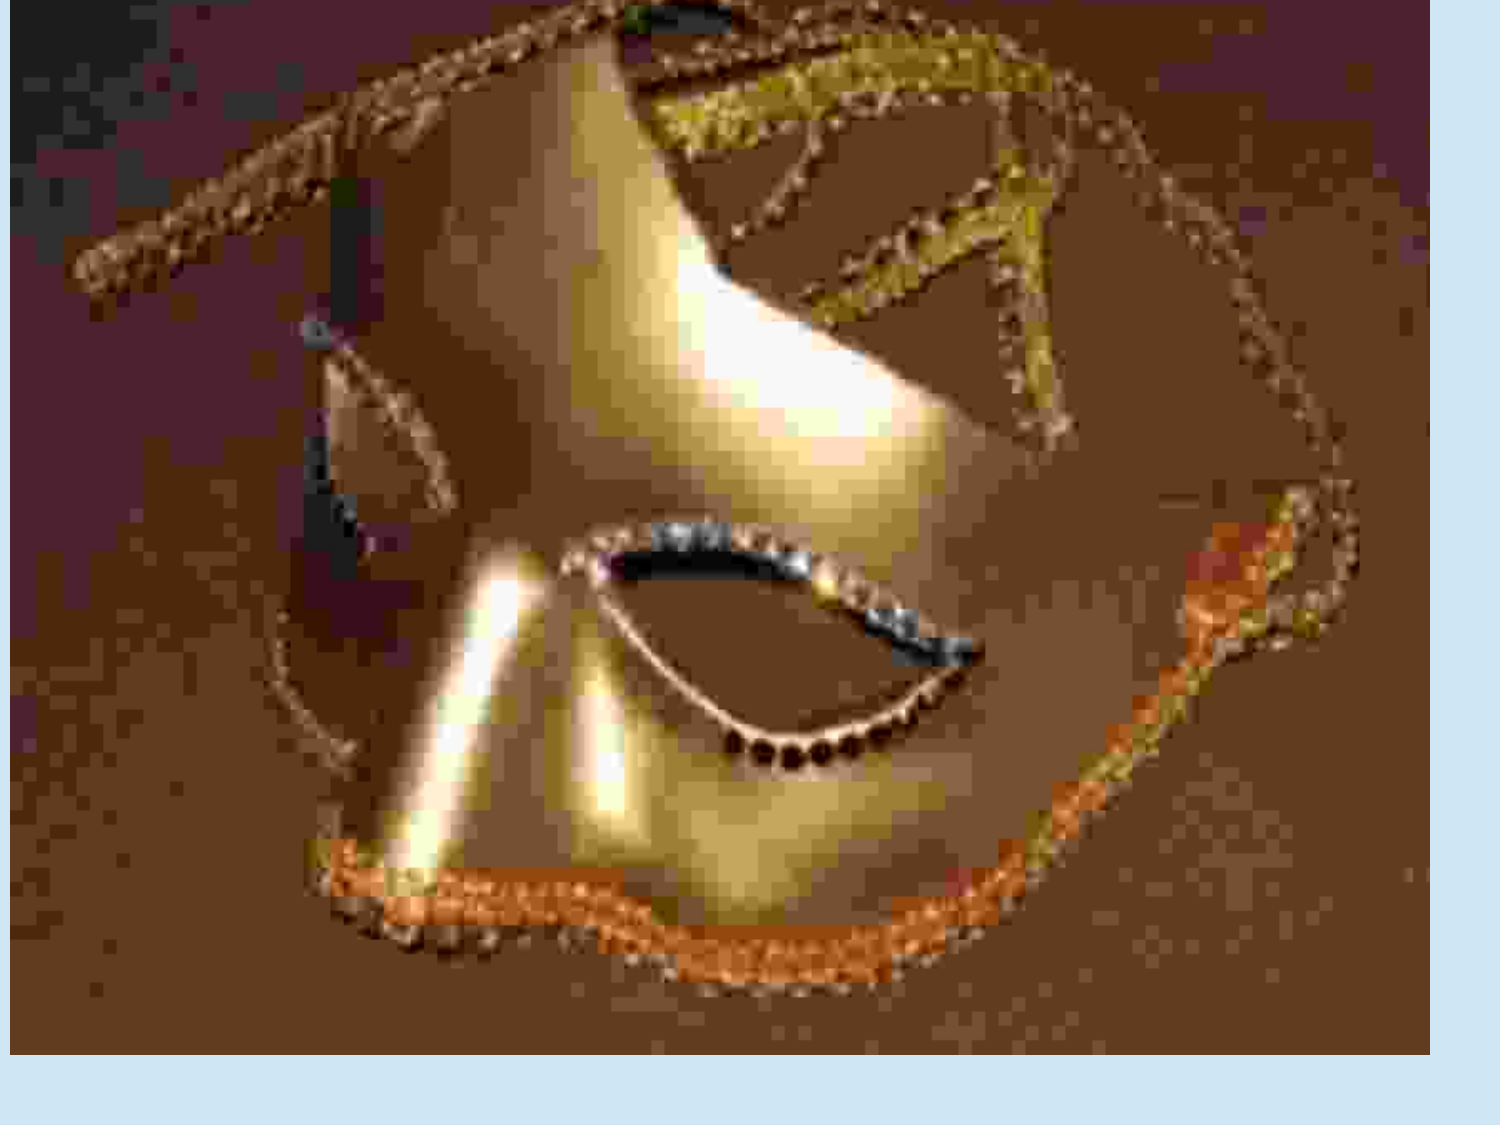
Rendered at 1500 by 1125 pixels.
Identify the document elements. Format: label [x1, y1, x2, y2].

picture [10, 0, 1430, 1055]
